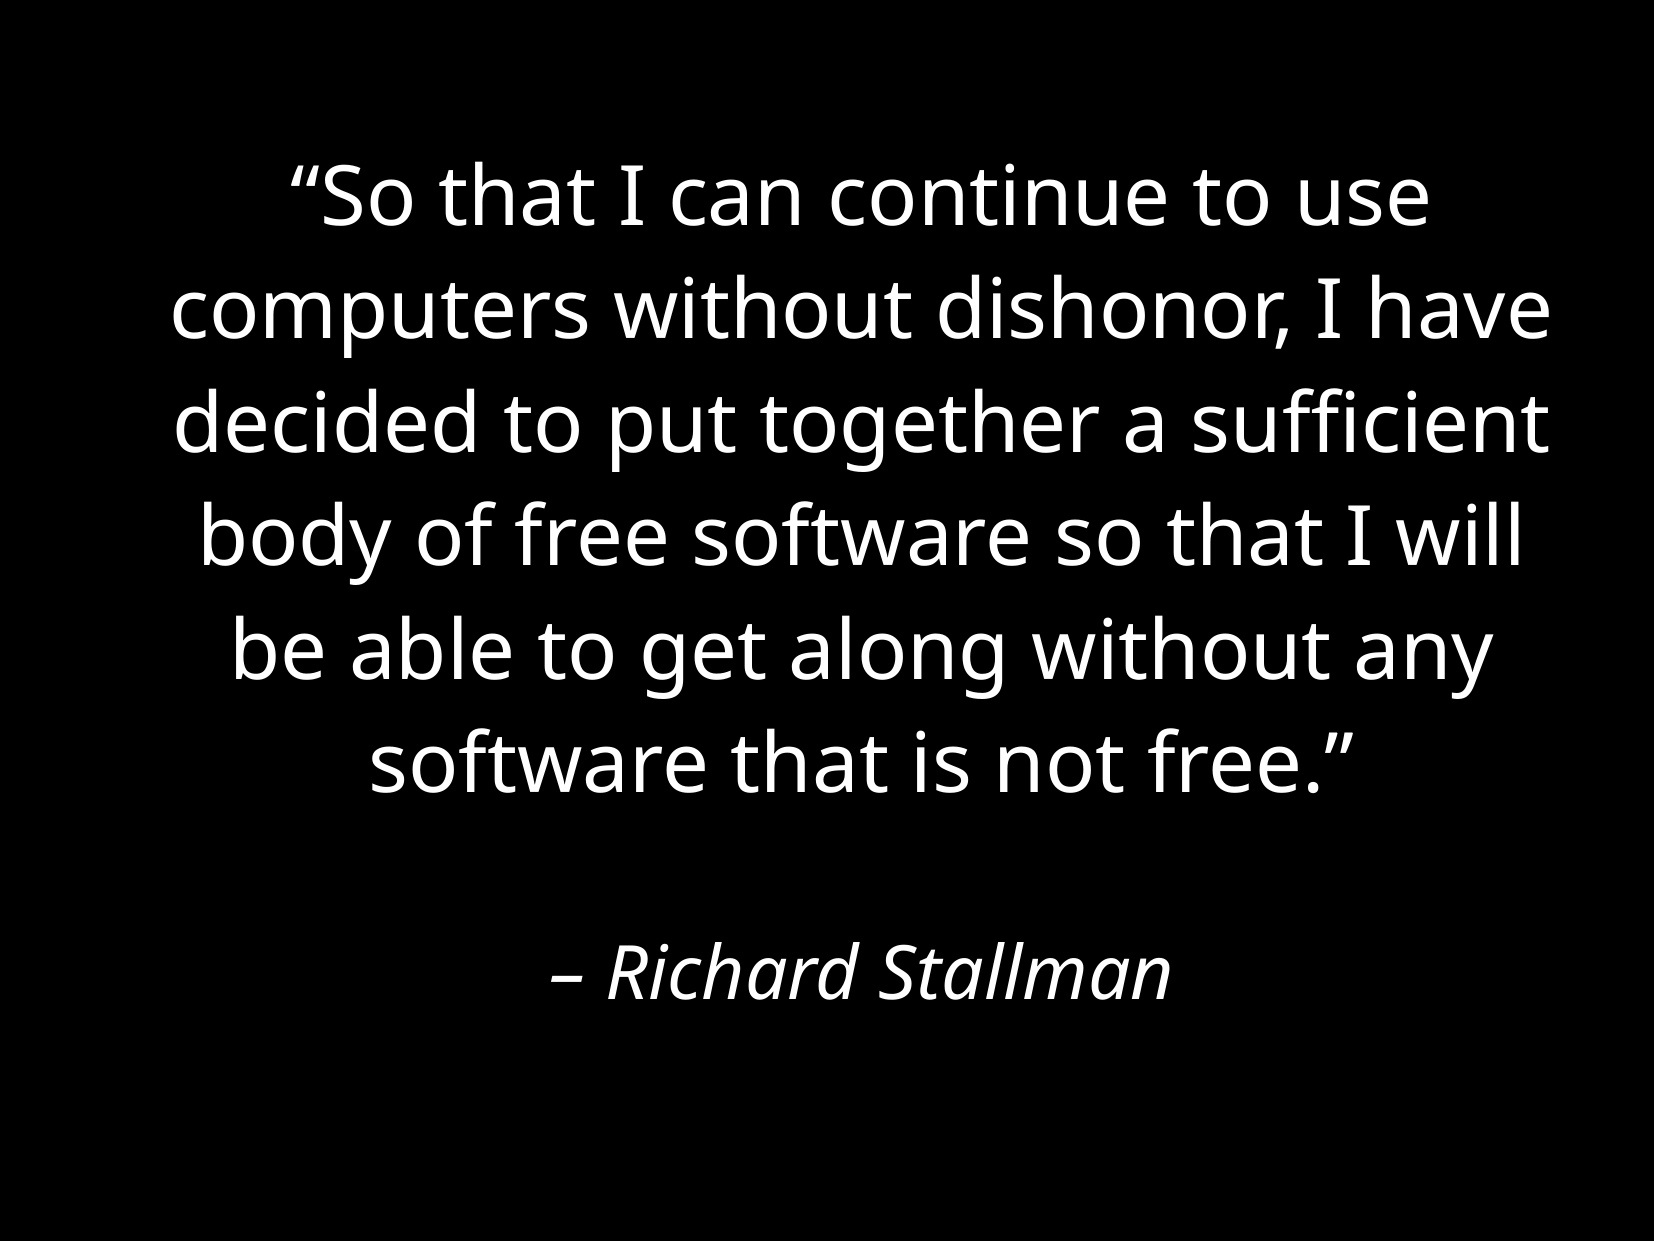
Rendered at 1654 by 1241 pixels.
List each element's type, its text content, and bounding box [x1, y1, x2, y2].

subtitle “So that I can continue to use computers without dishonor, I have decided to put together a sufficient body of free software so that I will be able to get along without any software that is not free.” – Richard Stallman [82, 49, 1571, 1109]
